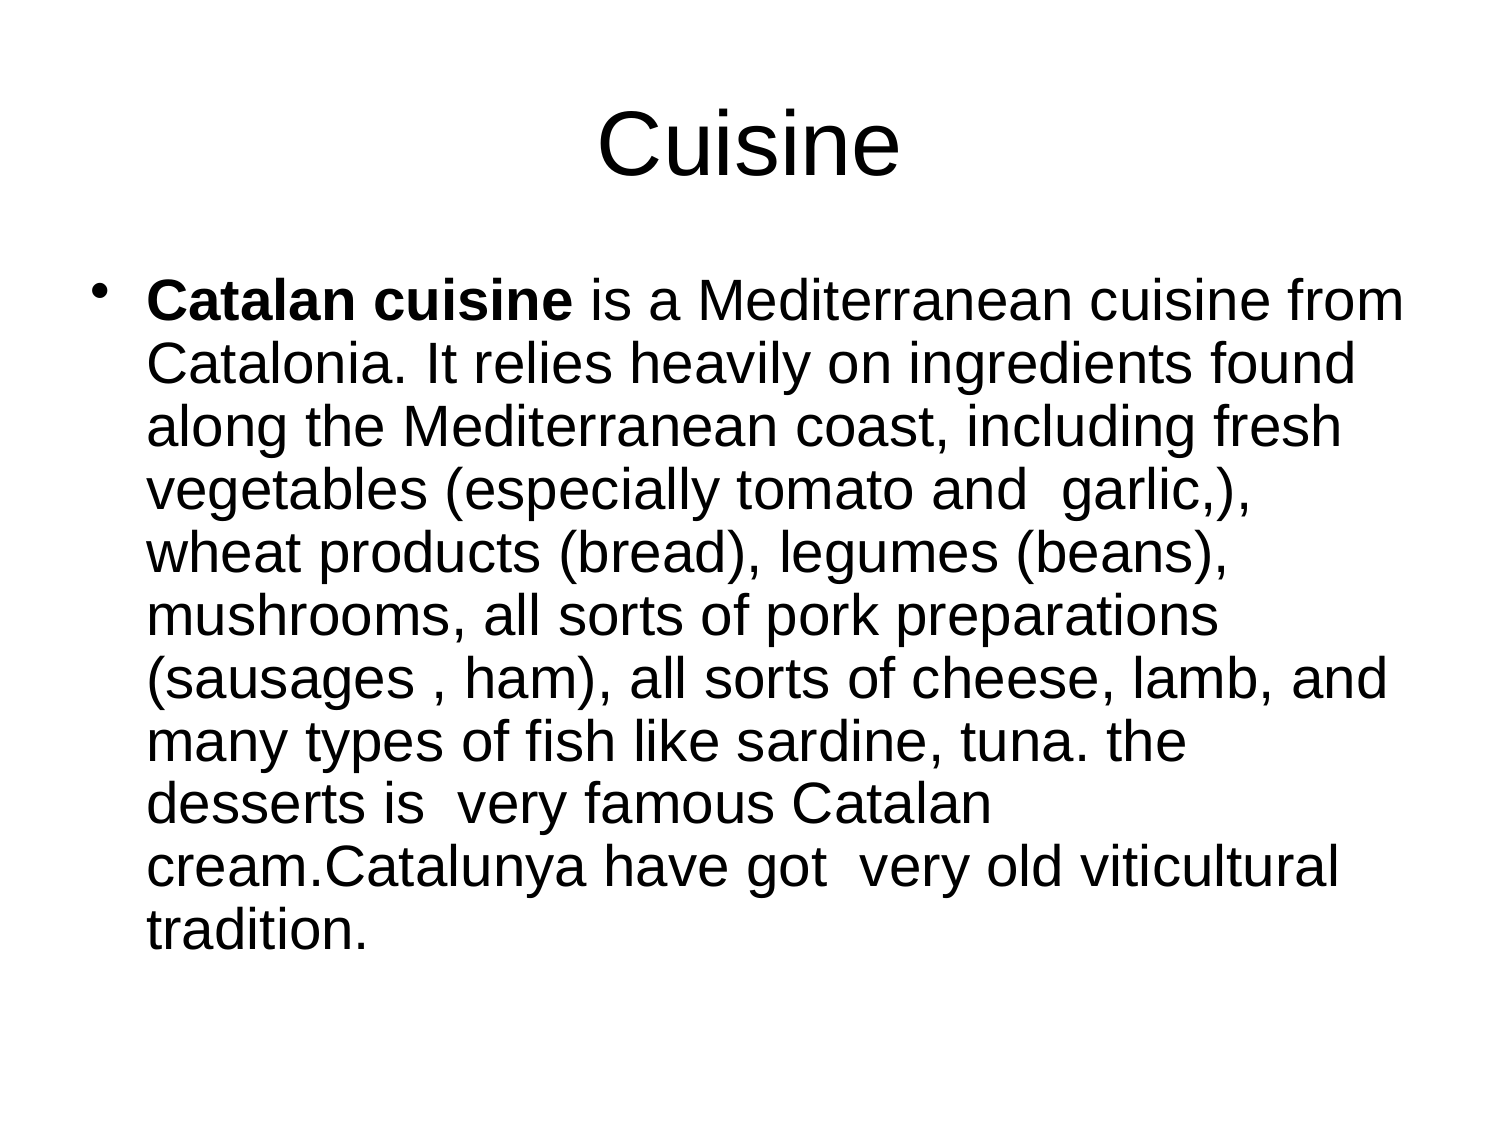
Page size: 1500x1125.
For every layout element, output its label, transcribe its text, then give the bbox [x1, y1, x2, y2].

list Catalan cuisine is a Mediterranean cuisine from Catalonia. It relies heavily on ingredients found along the Mediterranean coast, including fresh vegetables (especially tomato and garlic,), wheat products (bread), legumes (beans), mushrooms, all sorts of pork preparations (sausages , ham), all sorts of cheese, lamb, and many types of fish like sardine, tuna. the desserts is very famous Catalan cream.Catalunya have got very old viticultural tradition. [75, 262, 1425, 1005]
title Cuisine [75, 45, 1425, 233]
